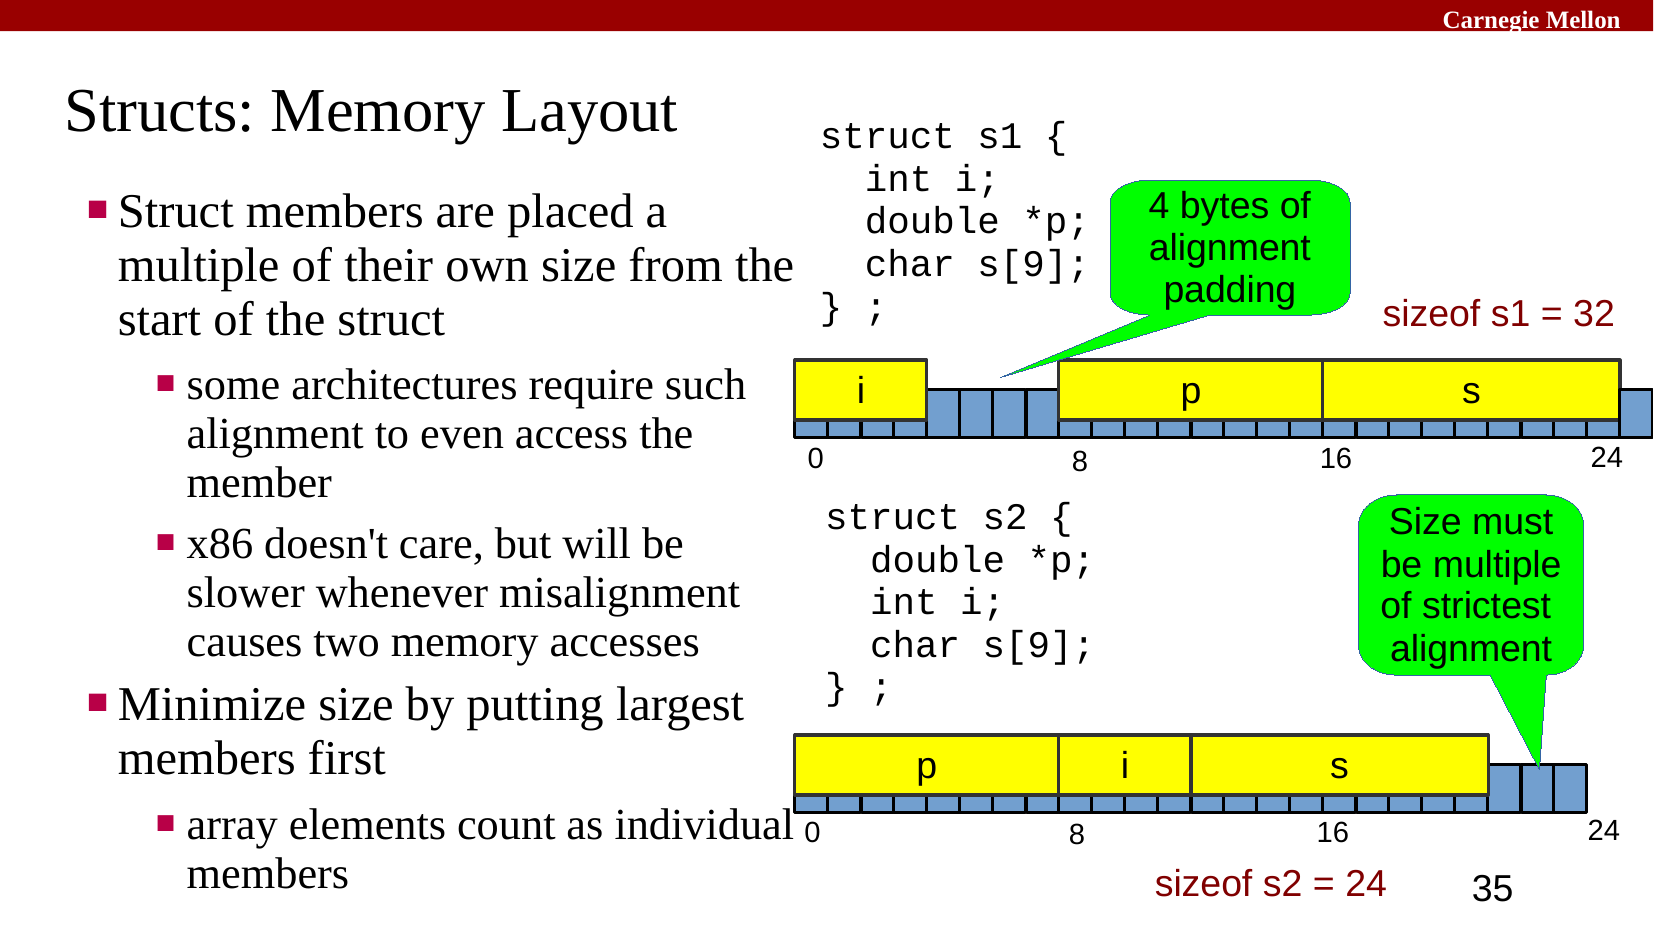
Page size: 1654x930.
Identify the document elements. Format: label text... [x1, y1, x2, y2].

text_box s [1191, 735, 1489, 796]
text_box p [1058, 359, 1322, 420]
text_box [794, 764, 1587, 813]
text_box [794, 389, 1653, 438]
text_box sizeof s2 = 24 [1140, 855, 1426, 912]
text_box struct s1 { int i; double *p; char s[9]; } ; [805, 110, 1105, 338]
text_box 24 [1572, 806, 1636, 855]
text_box 16 [1305, 434, 1368, 483]
text_box i [1059, 735, 1191, 796]
text_box 4 bytes of alignment padding [1000, 180, 1351, 378]
text_box 8 [1054, 810, 1100, 859]
text_box 8 [1057, 437, 1103, 485]
text_box 24 [1575, 433, 1639, 481]
text_box p [794, 735, 1059, 796]
text_box 0 [792, 434, 839, 483]
title Structs: Memory Layout [64, 58, 1576, 163]
text_box i [794, 359, 927, 420]
list Struct members are placed a multiple of their own size from the start of the struct some architectures require such alignment to even access the member x86 doesn't care, but will be slower whenever misalignment causes two memory accesses Minimize size by putting largest members first array elements count as individual members [71, 184, 806, 901]
text_box struct s2 { double *p; int i; char s[9]; } ; [810, 491, 1111, 719]
text_box s [1322, 359, 1621, 420]
text_box Size must be multiple of strictest alignment [1358, 494, 1584, 770]
text_box 0 [789, 808, 836, 856]
text_box sizeof s1 = 32 [1368, 284, 1653, 342]
text_box 16 [1301, 808, 1365, 855]
